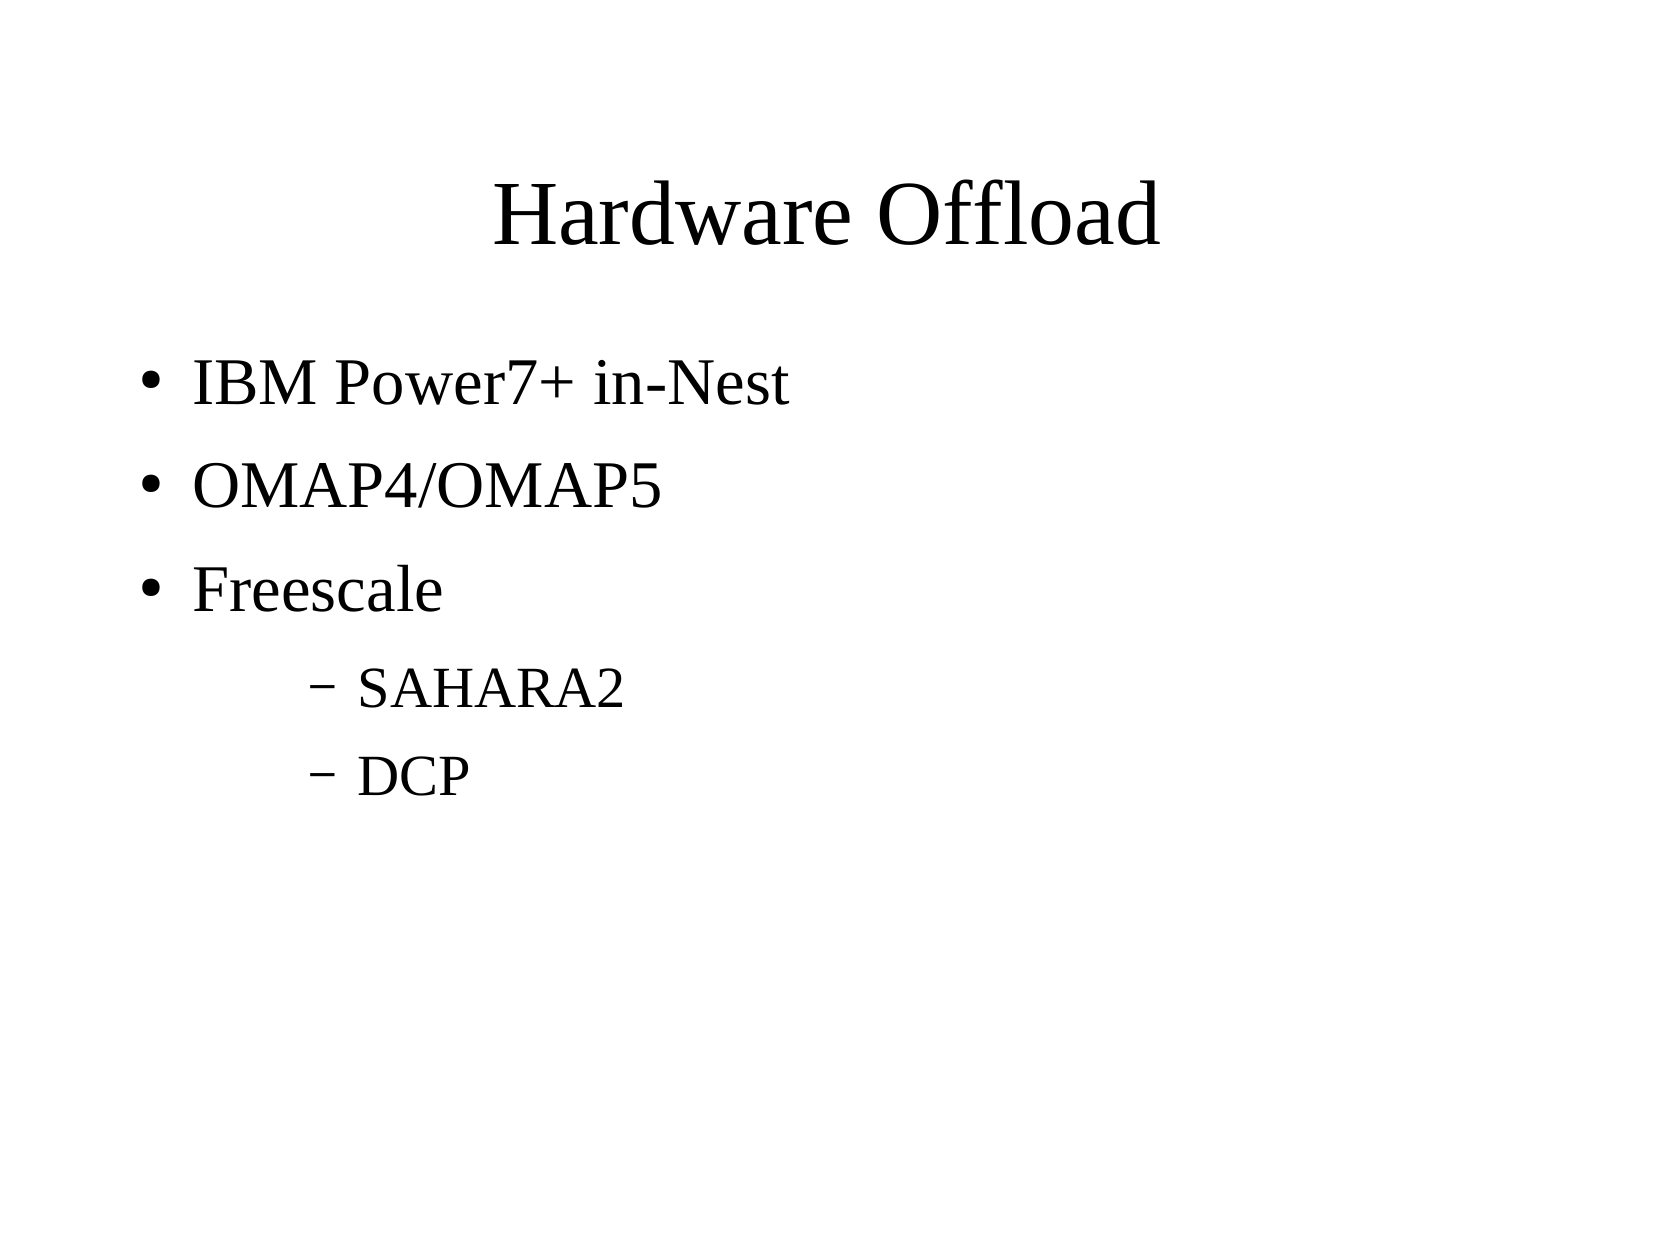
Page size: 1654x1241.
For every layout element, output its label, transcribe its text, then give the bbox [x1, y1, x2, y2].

title Hardware Offload [121, 110, 1534, 318]
list IBM Power7+ in-Nest OMAP4/OMAP5 Freescale SAHARA2 DCP [121, 344, 1534, 1149]
